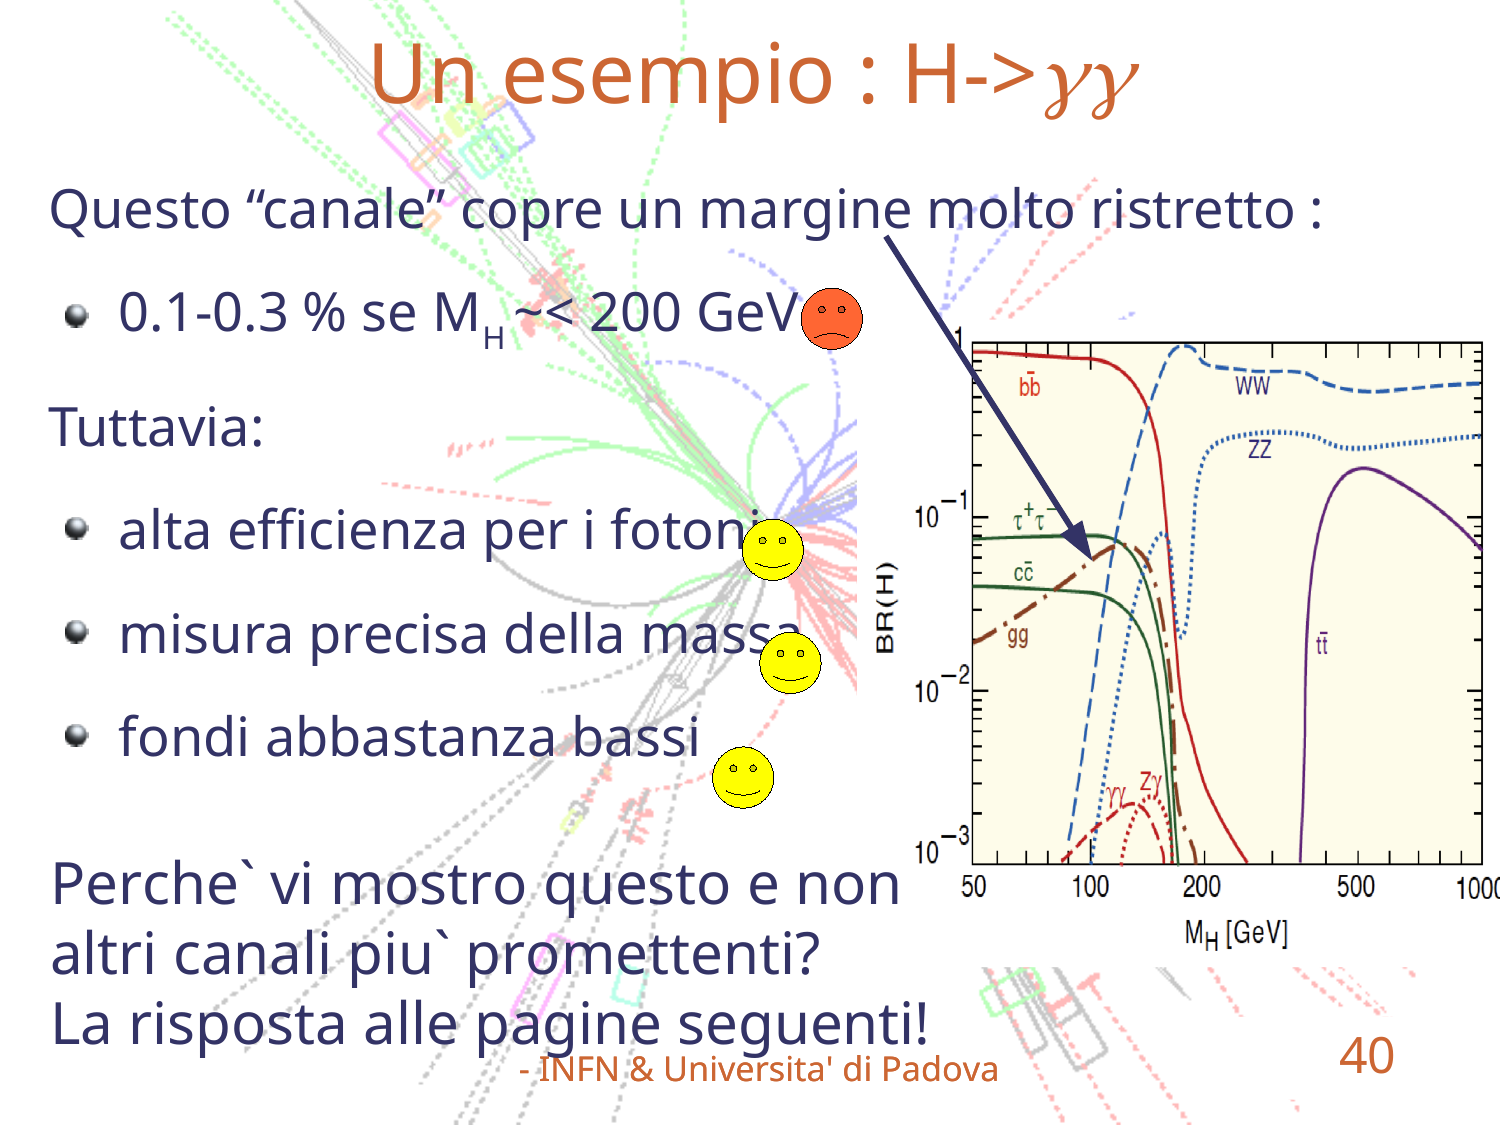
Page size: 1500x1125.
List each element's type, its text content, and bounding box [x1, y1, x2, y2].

text_box Perche` vi mostro questo e non altri canali piu` promettenti? La risposta alle pagine seguenti! [35, 838, 1010, 1064]
text_box [712, 746, 774, 809]
text_box [801, 288, 863, 350]
picture [0, 0, 1500, 1125]
text_box [742, 519, 804, 581]
title Un esempio : H->gg [37, 7, 1463, 137]
list Questo “canale” copre un margine molto ristretto : 0.1-0.3 % se MH ~< 200 GeV Tuttavia: alta efficienza per i fotoni misura precisa della massa fondi abbastanza bassi [48, 170, 1399, 1006]
text_box [759, 632, 822, 694]
